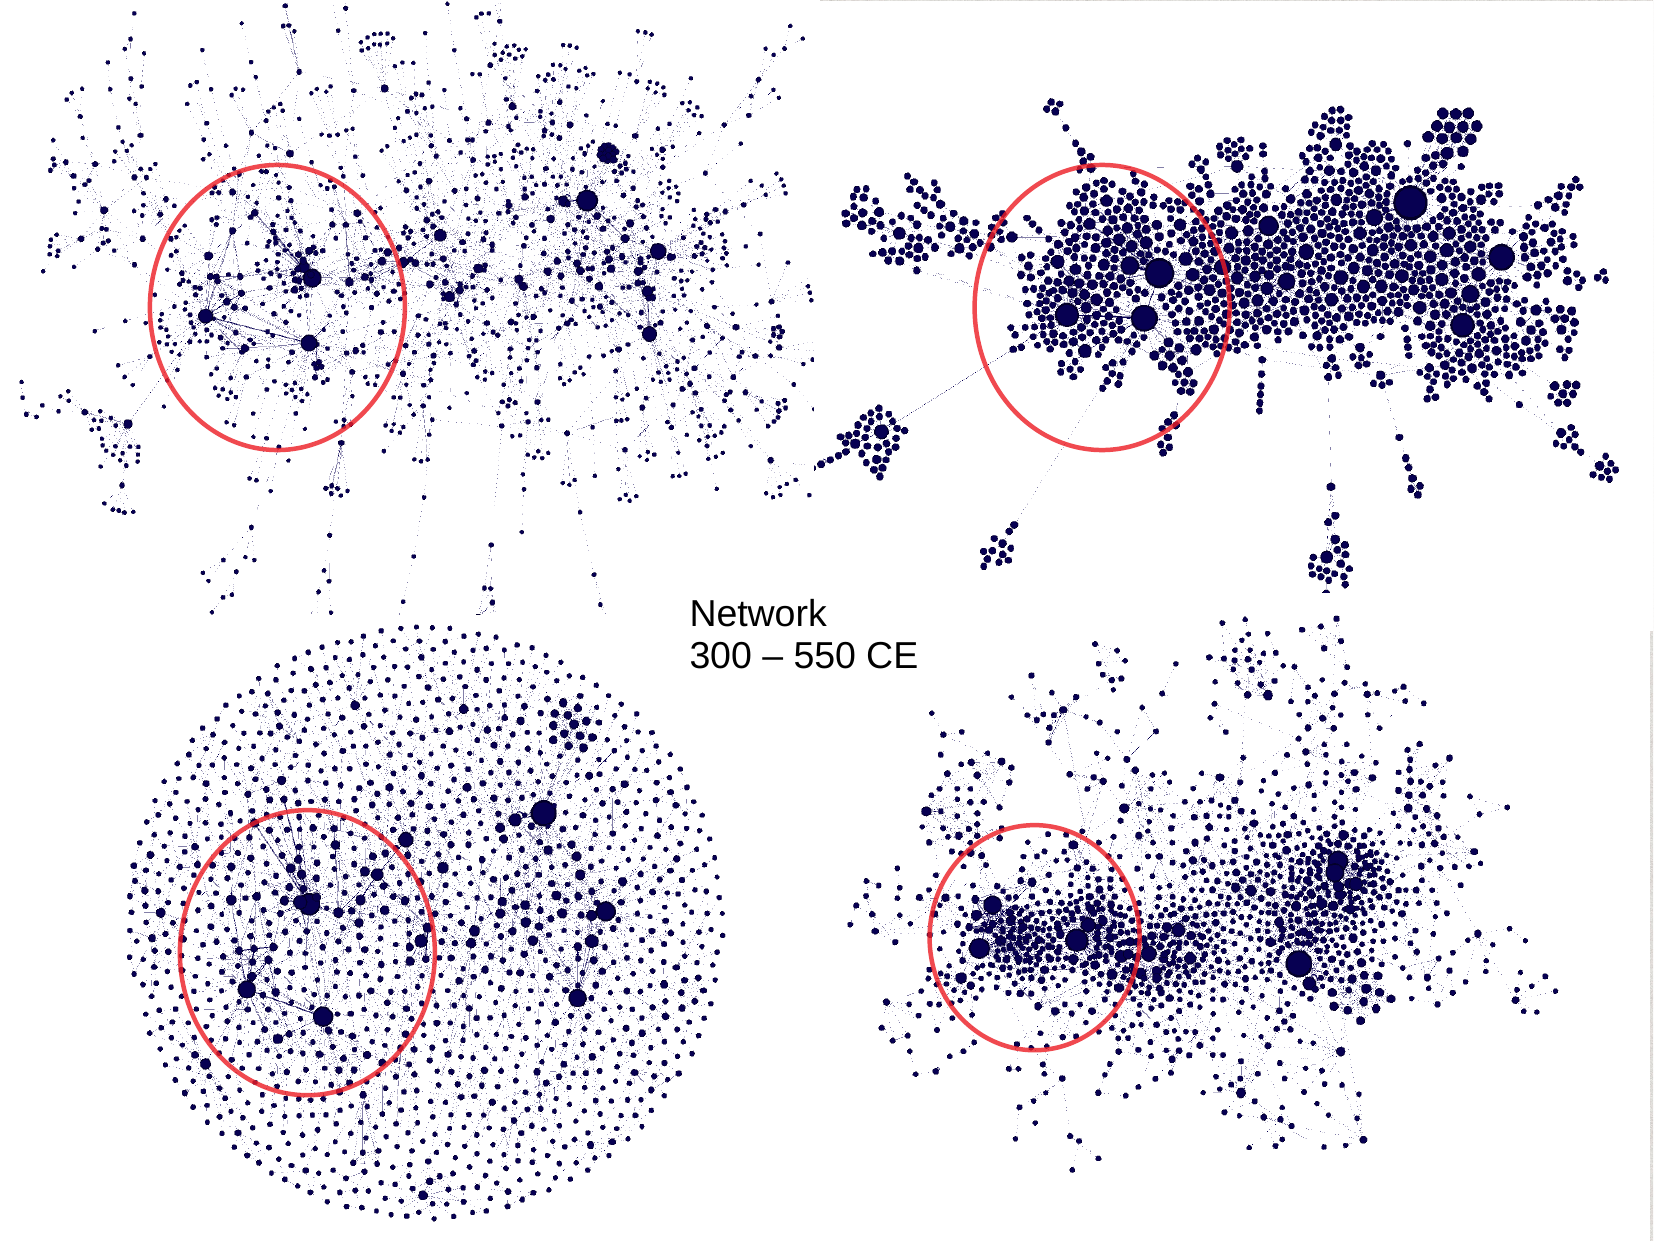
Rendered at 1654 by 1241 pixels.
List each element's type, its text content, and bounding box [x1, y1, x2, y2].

picture [0, 0, 1654, 1241]
text_box Network 300 – 550 CE [674, 585, 960, 684]
